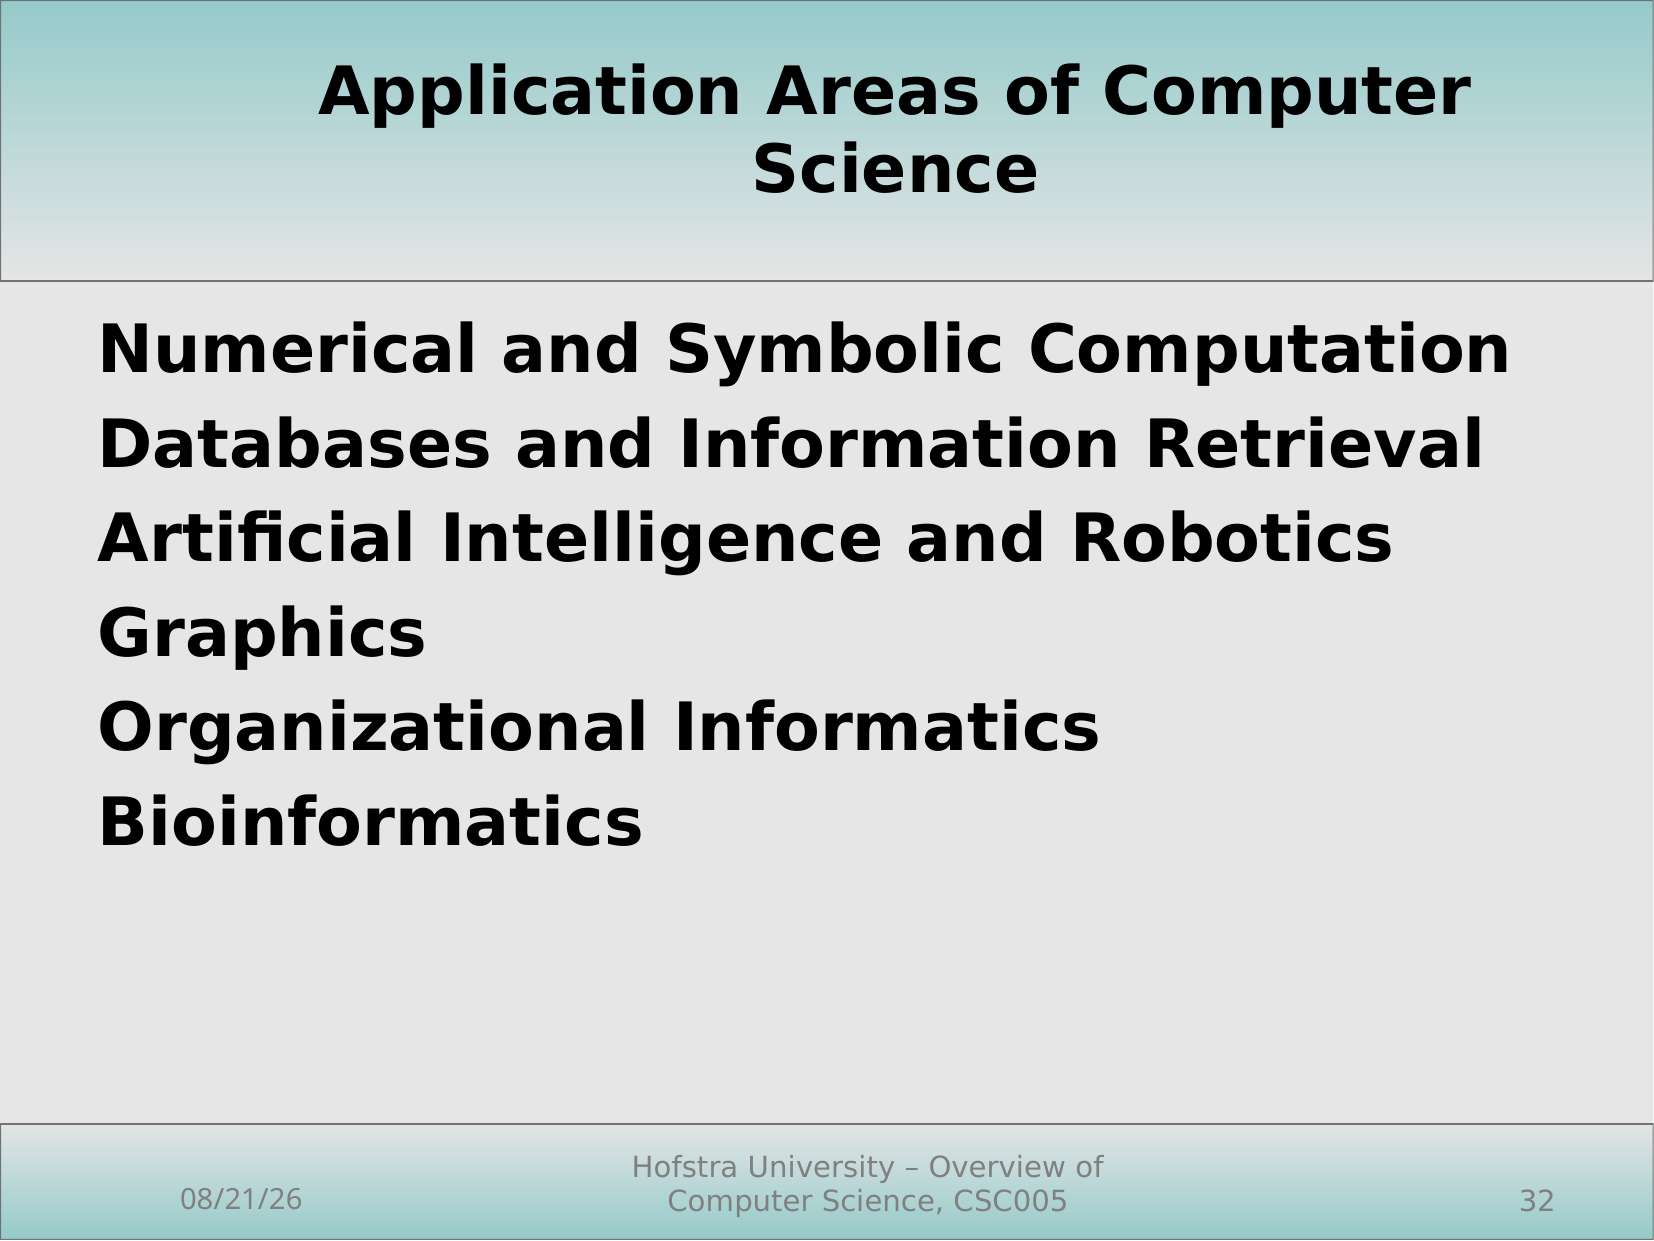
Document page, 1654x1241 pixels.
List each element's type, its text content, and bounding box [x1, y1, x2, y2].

list Numerical and Symbolic Computation Databases and Information Retrieval Artificial Intelligence and Robotics Graphics Organizational Informatics Bioinformatics [82, 303, 1571, 1186]
title Application Areas of Computer Science [151, 27, 1640, 235]
